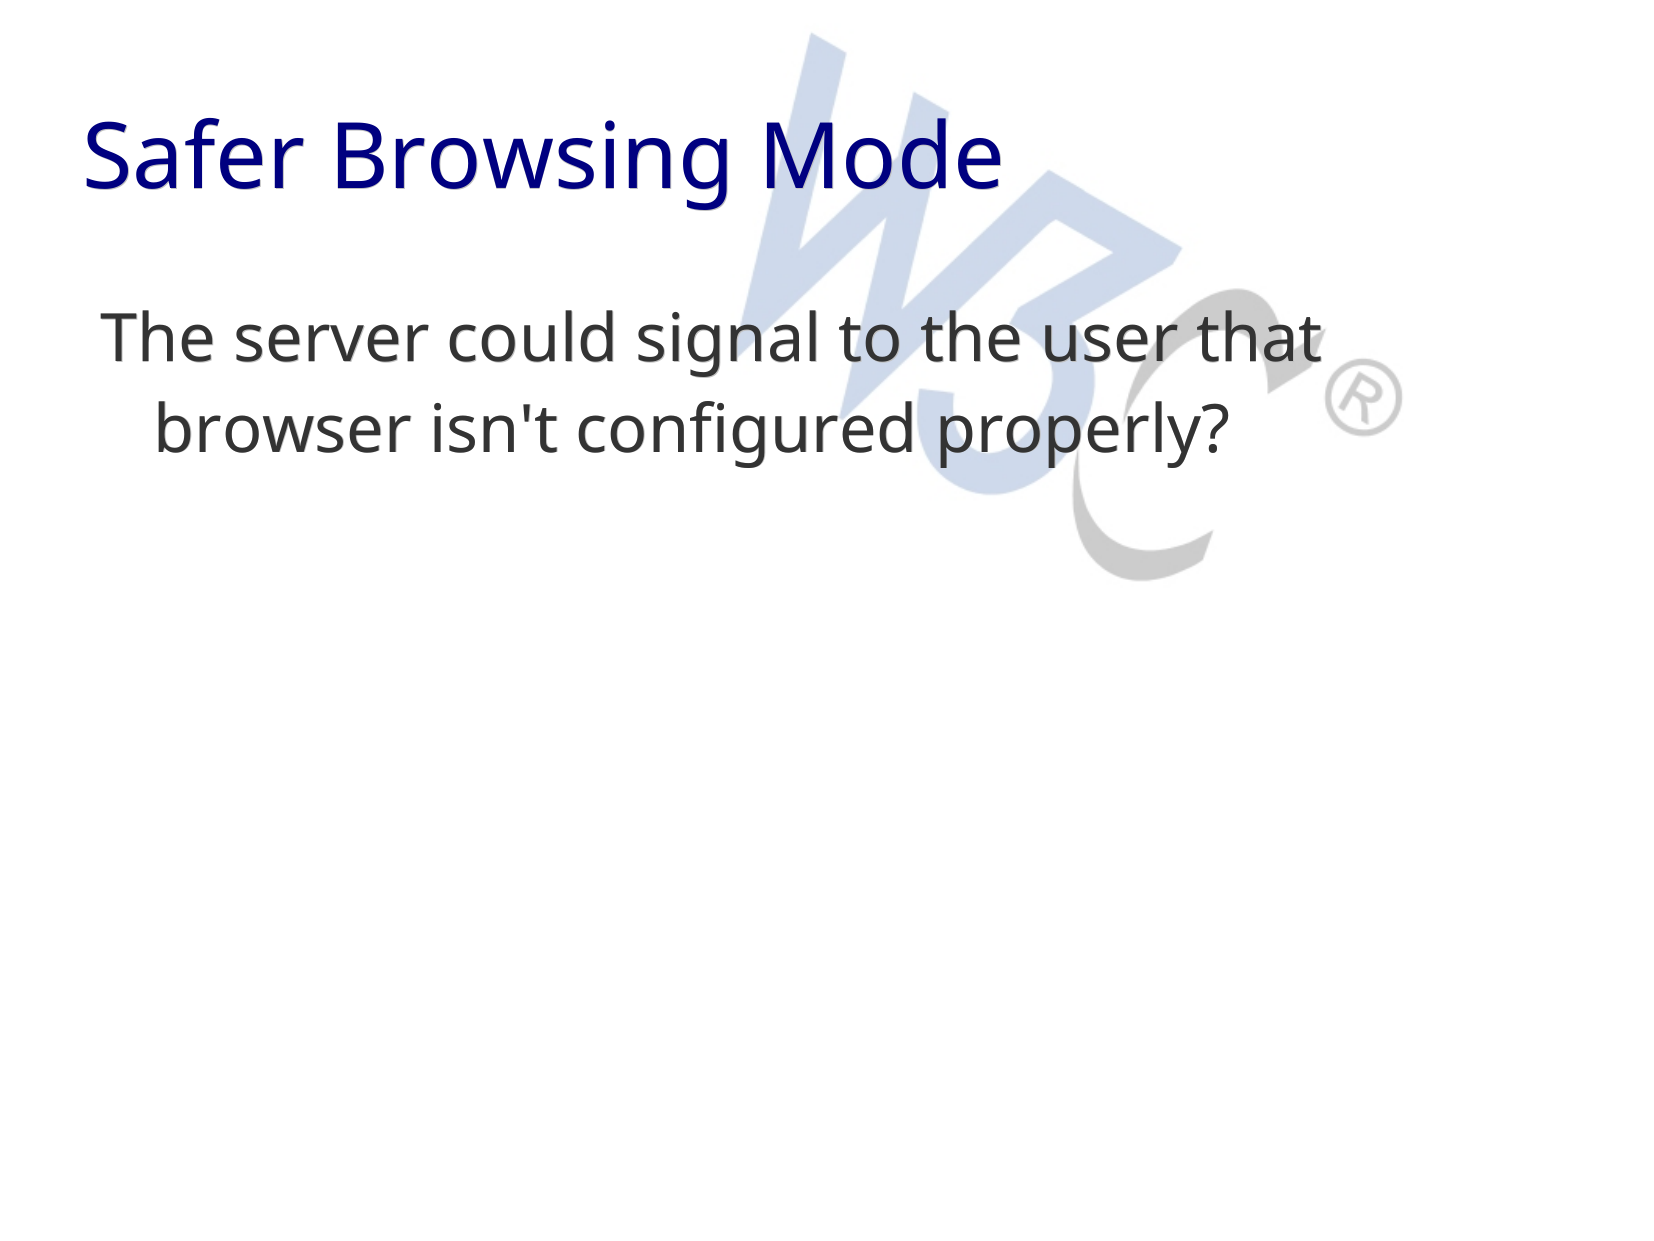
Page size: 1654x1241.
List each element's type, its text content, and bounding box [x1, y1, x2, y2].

title Safer Browsing Mode [82, 49, 1536, 257]
picture [403, 0, 1654, 605]
list The server could signal to the user that browser isn't configured properly? [82, 290, 1571, 1109]
